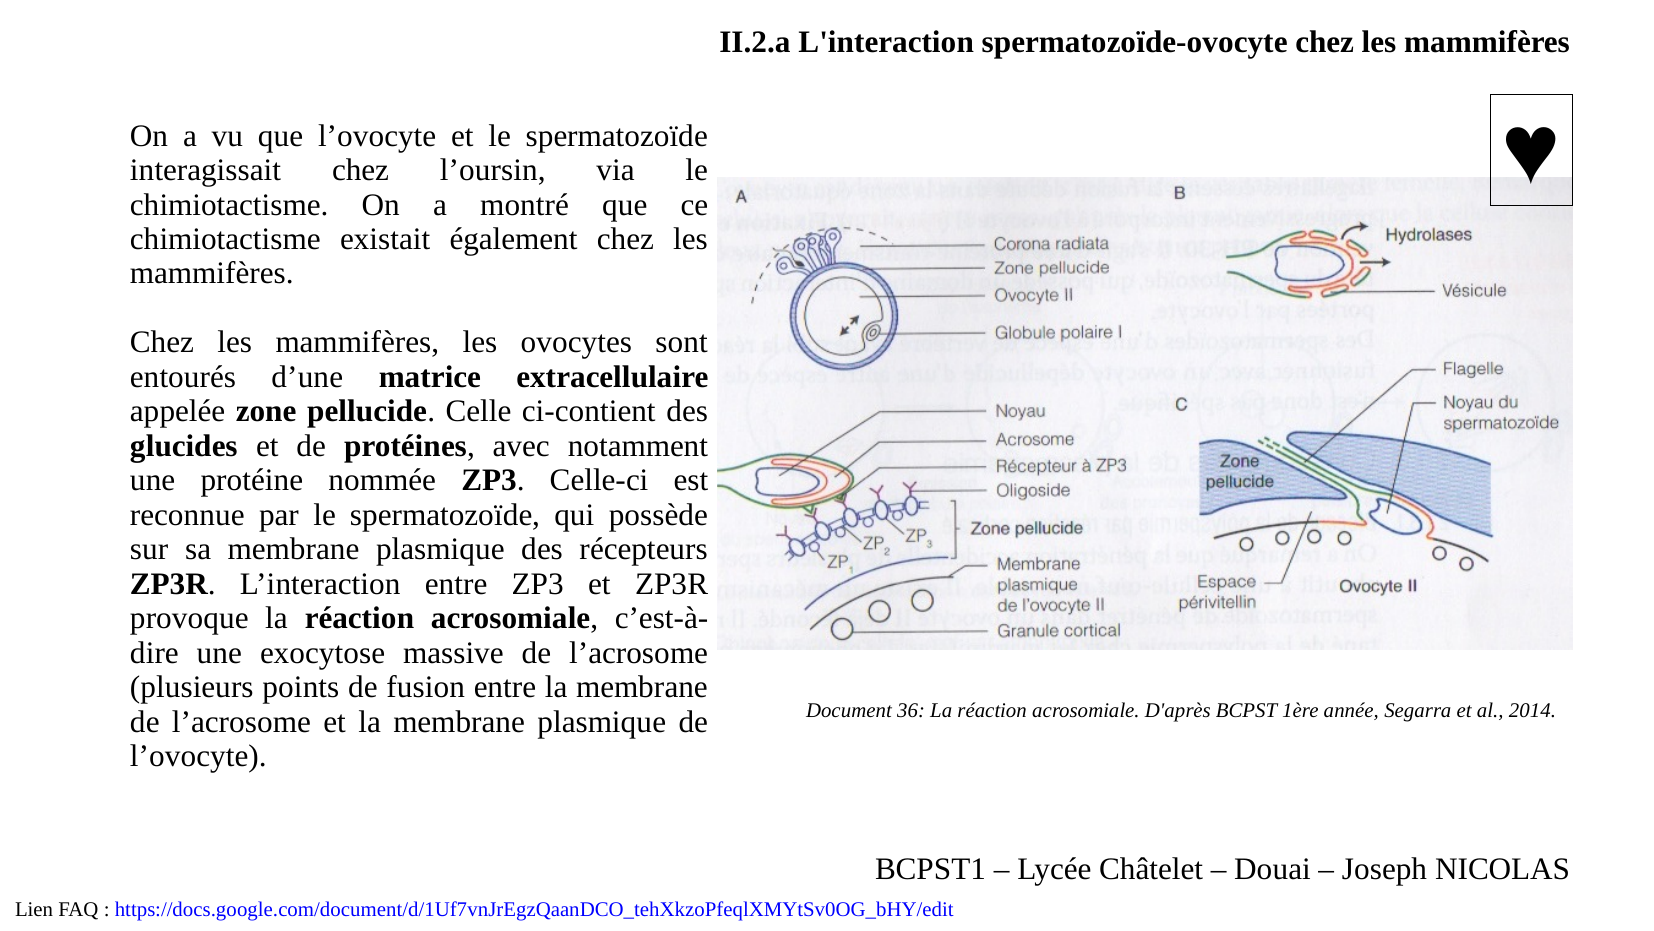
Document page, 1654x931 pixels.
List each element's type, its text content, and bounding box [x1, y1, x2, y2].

text_box BCPST1 – Lycée Châtelet – Douai – Joseph NICOLAS [637, 832, 1571, 905]
text_box On a vu que l’ovocyte et le spermatozoïde interagissait chez l’oursin, via le chimiotactisme. On a montré que ce chimiotactisme existait également chez les mammifères. Chez les mammifères, les ovocytes sont entourés d’une matrice extracellulaire appelée zone pellucide. Celle ci-contient des glucides et de protéines, avec notamment une protéine nommée ZP3. Celle-ci est reconnue par le spermatozoïde, qui possède sur sa membrane plasmique des récepteurs ZP3R. L’interaction entre ZP3 et ZP3R provoque la réaction acrosomiale, c’est-à-dire une exocytose massive de l’acrosome (plusieurs points de fusion entre la membrane de l’acrosome et la membrane plasmique de l’ovocyte). [129, 118, 709, 774]
text_box Document 36: La réaction acrosomiale. D'après BCPST 1ère année, Segarra et al., 2014. [797, 652, 1565, 768]
text_box Lien FAQ : https://docs.google.com/document/d/1Uf7vnJrEgzQaanDCO_tehXkzoPfeqlXMYtSv0OG_bHY/edit [0, 897, 993, 931]
picture [717, 177, 1573, 650]
text_box ♥ [1490, 94, 1573, 206]
text_box II.2.a L'interaction spermatozoïde-ovocyte chez les mammifères [165, 5, 1572, 78]
